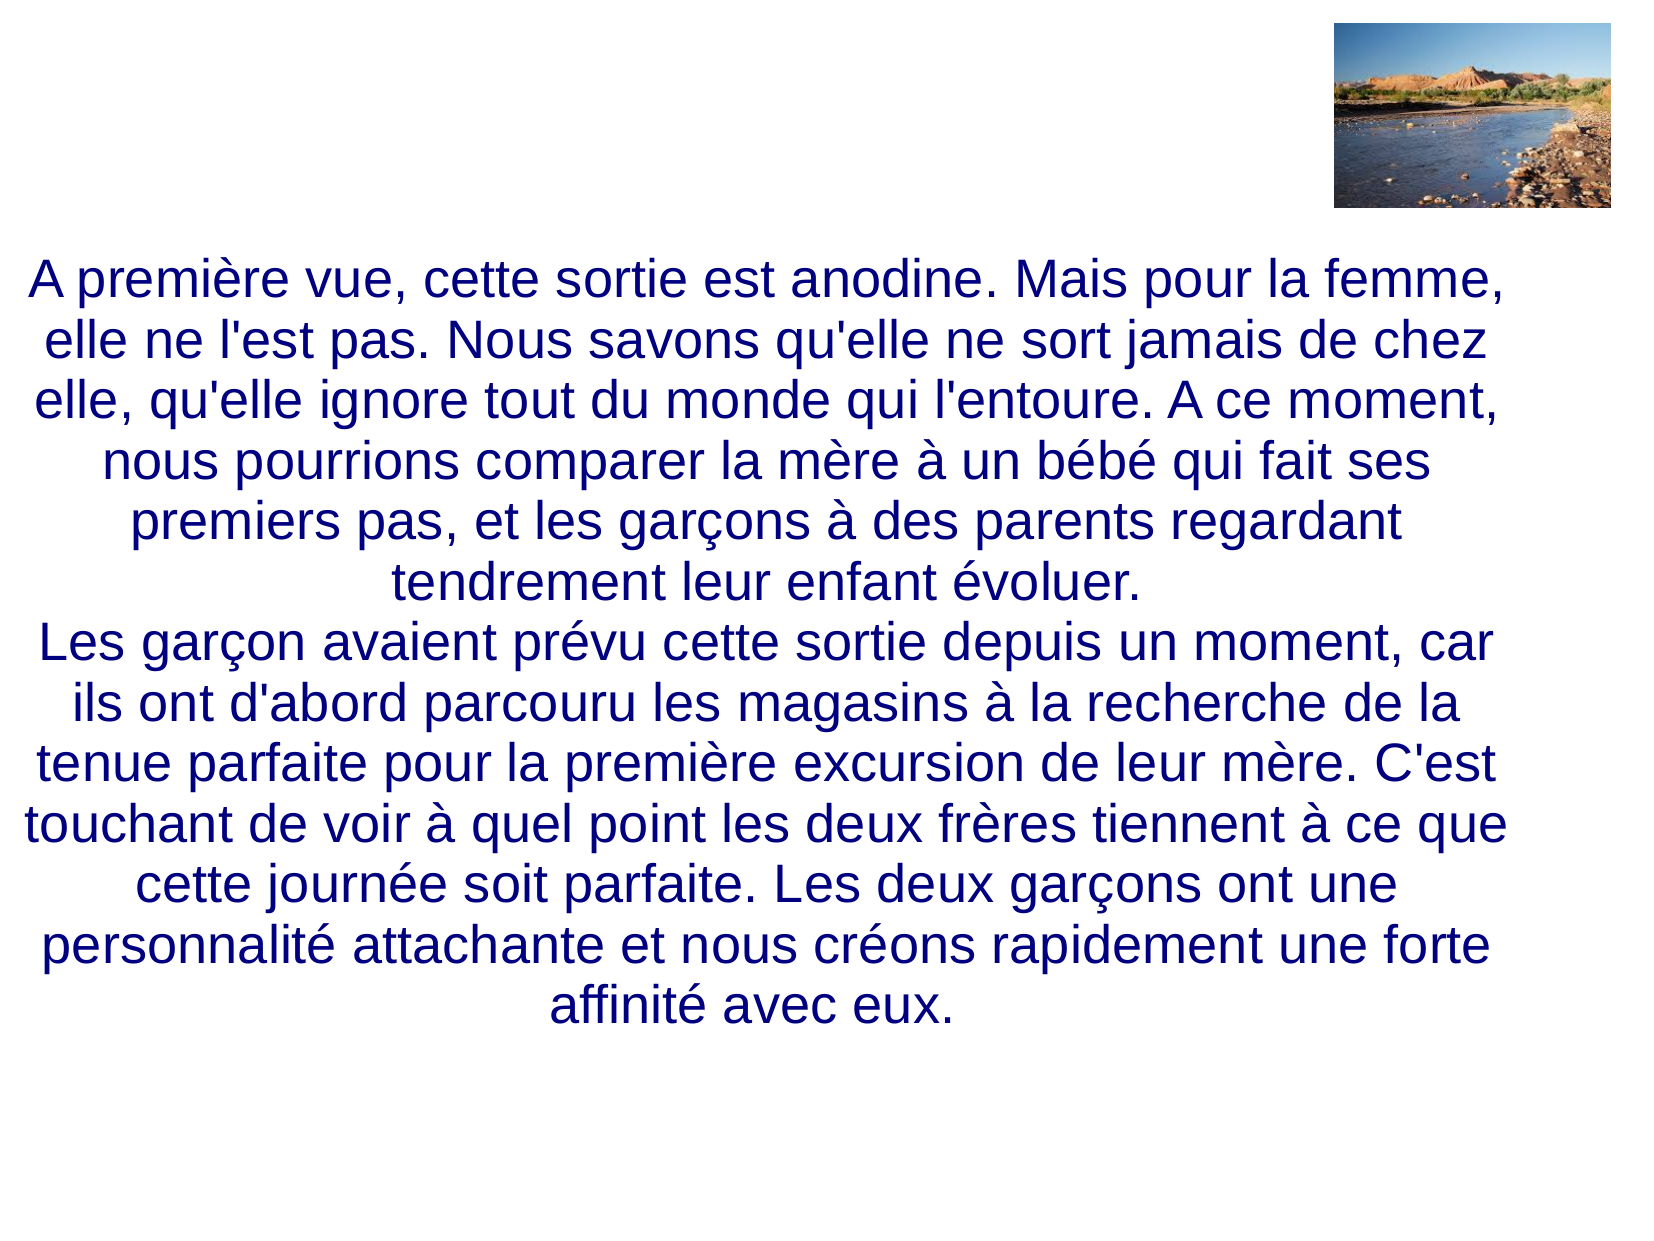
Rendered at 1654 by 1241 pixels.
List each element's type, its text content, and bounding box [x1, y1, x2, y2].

picture [1334, 23, 1611, 208]
subtitle A première vue, cette sortie est anodine. Mais pour la femme, elle ne l'est pas. Nous savons qu'elle ne sort jamais de chez elle, qu'elle ignore tout du monde qui l'entoure. A ce moment, nous pourrions comparer la mère à un bébé qui fait ses premiers pas, et les garçons à des parents regardant tendrement leur enfant évoluer. Les garçon avaient prévu cette sortie depuis un moment, car ils ont d'abord parcouru les magasins à la recherche de la tenue parfaite pour la première excursion de leur mère. C'est touchant de voir à quel point les deux frères tiennent à ce que cette journée soit parfaite. Les deux garçons ont une personnalité attachante et nous créons rapidement une forte affinité avec eux. [23, 162, 1512, 1123]
